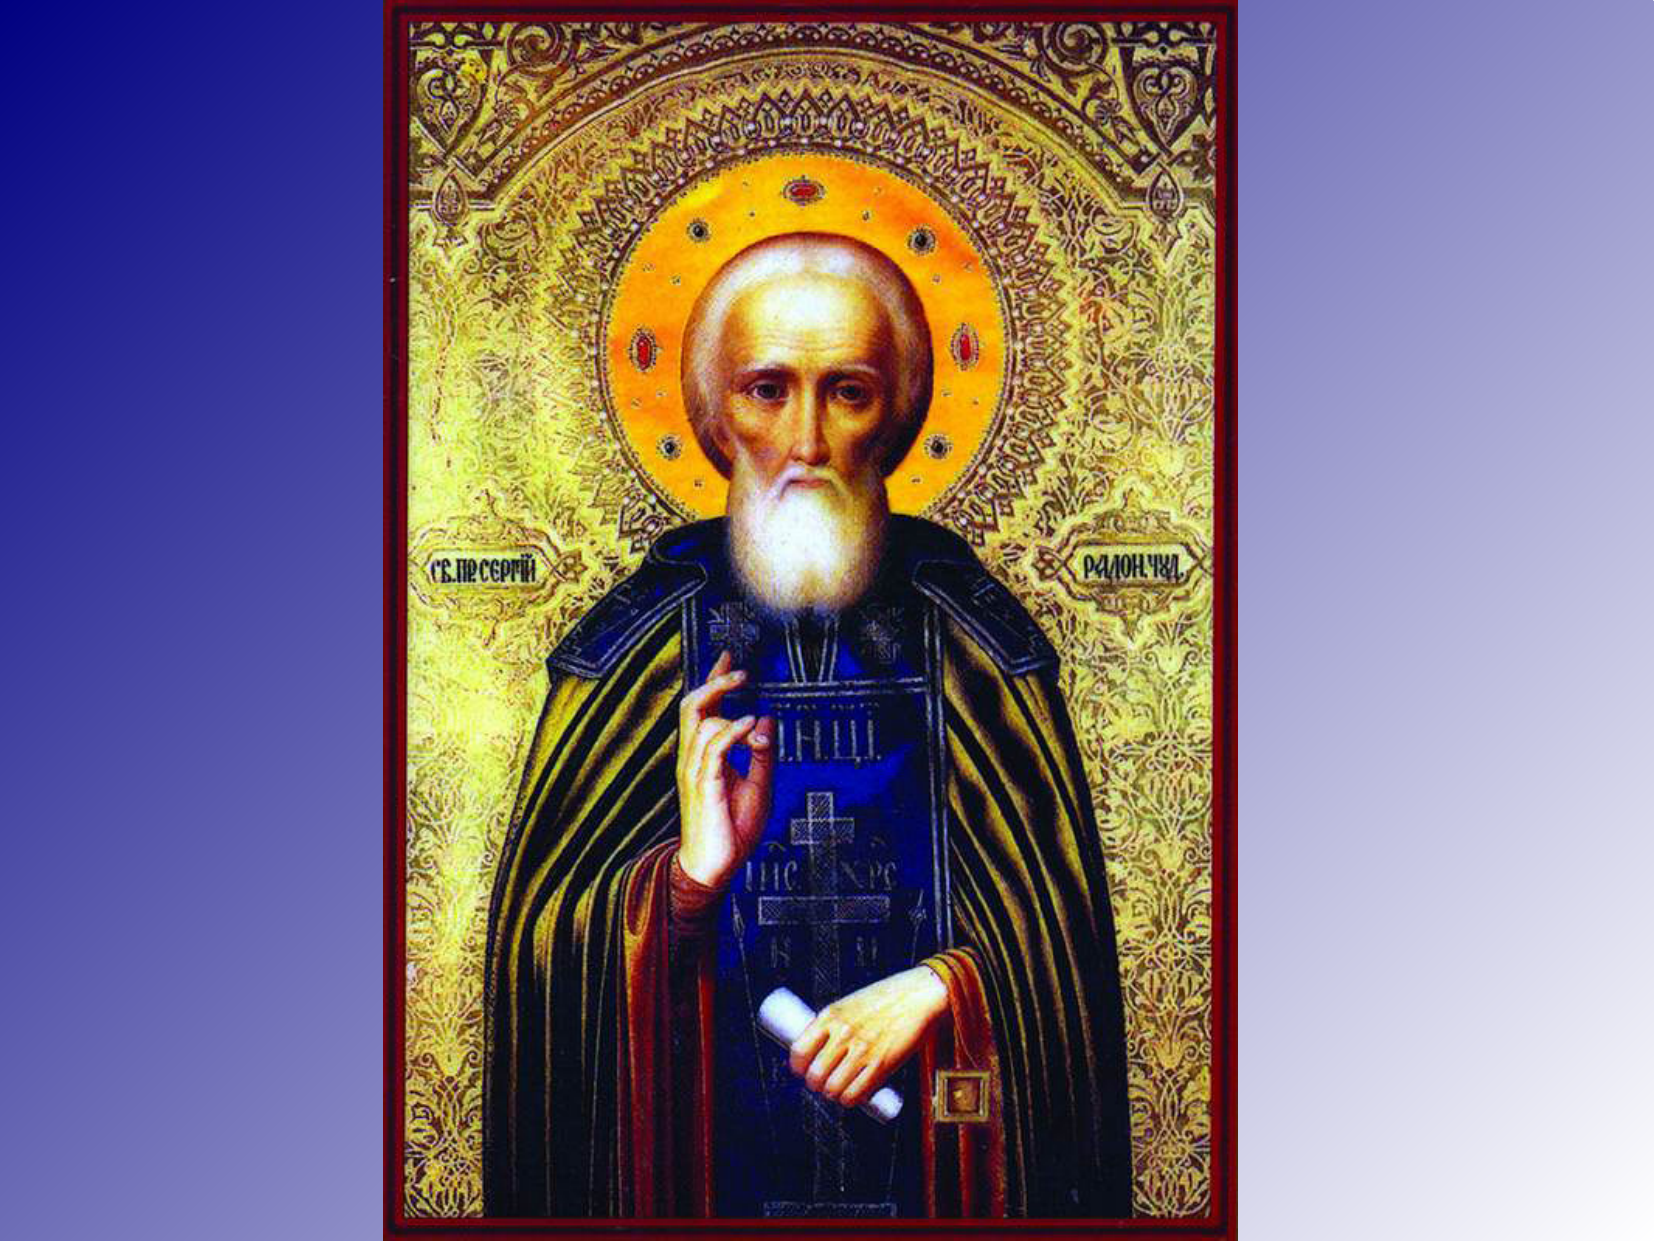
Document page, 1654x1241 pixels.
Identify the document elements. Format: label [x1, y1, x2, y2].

picture [383, 0, 1238, 1241]
